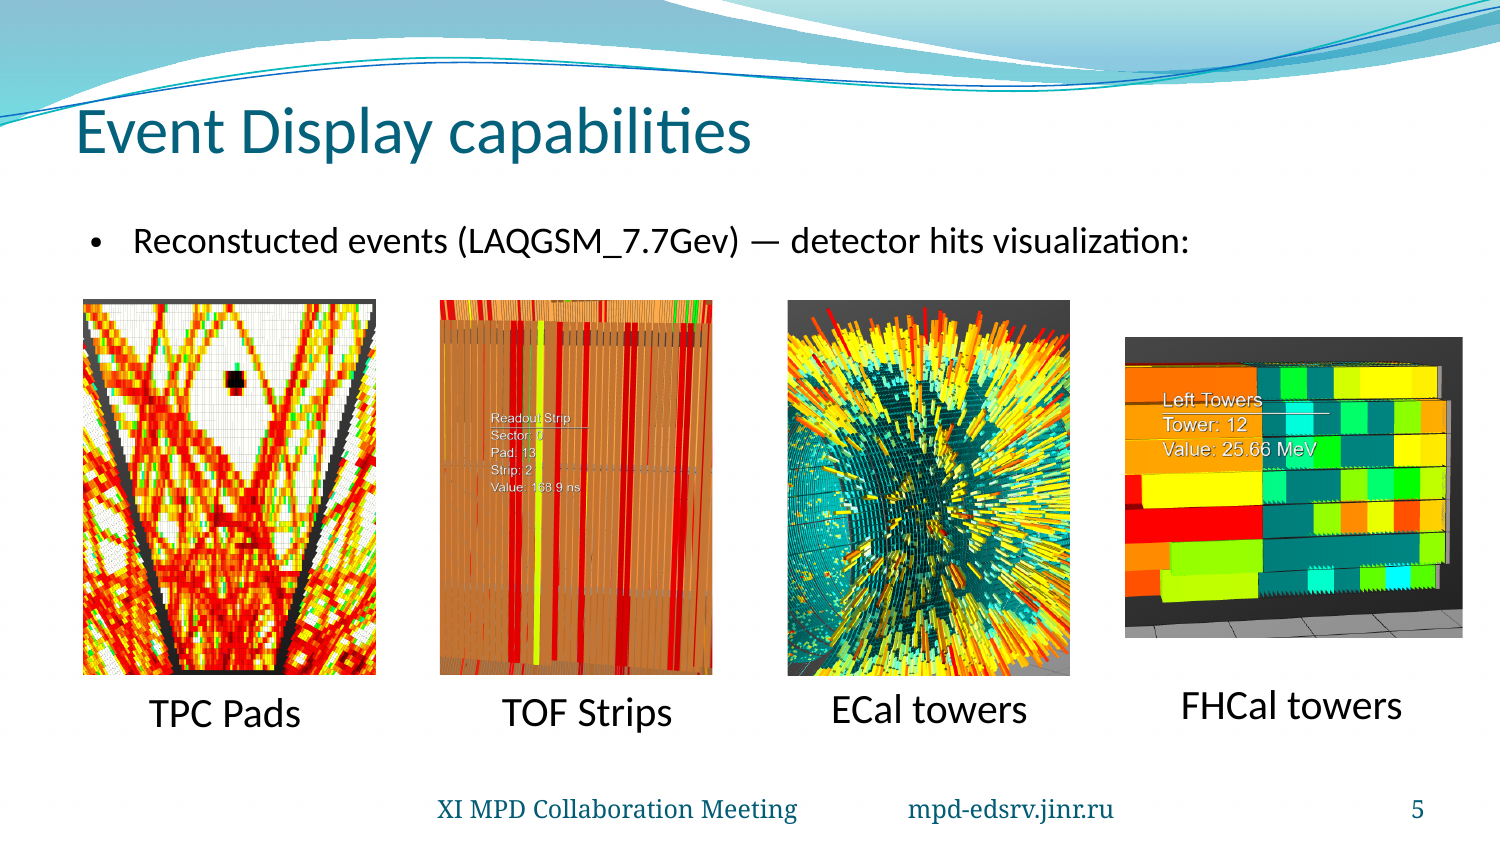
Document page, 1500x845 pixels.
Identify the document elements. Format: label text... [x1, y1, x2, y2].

picture [1125, 337, 1463, 638]
text_box FHCal towers [1122, 681, 1461, 757]
text_box ECal towers [779, 685, 1080, 749]
text_box TOF Strips [462, 687, 713, 751]
text_box TPC Pads [112, 689, 338, 753]
picture [787, 300, 1070, 676]
picture [439, 300, 713, 676]
title Event Display capabilities [75, 86, 1425, 188]
picture [83, 299, 376, 676]
list Reconstucted events (LAQGSM_7.7Gev) — detector hits visualization: [75, 225, 1426, 287]
